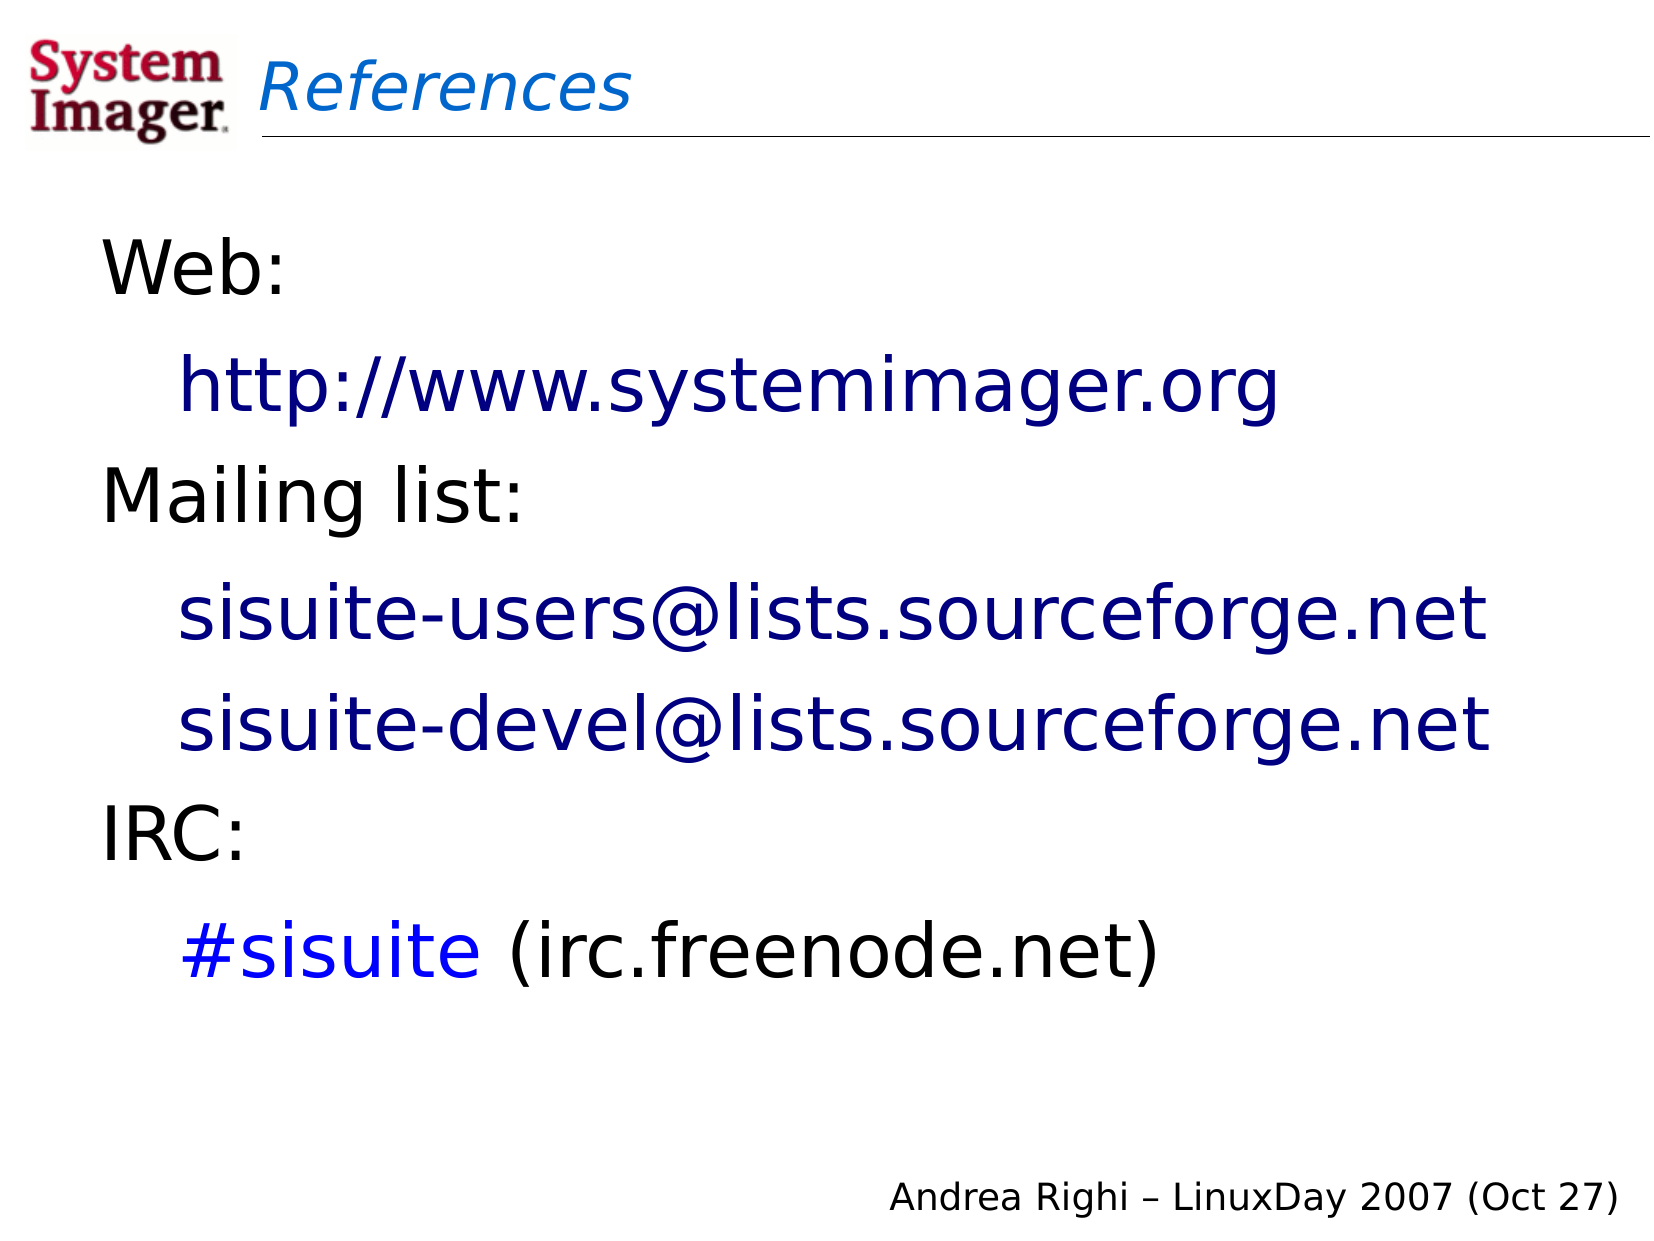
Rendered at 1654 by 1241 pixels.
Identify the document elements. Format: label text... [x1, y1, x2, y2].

picture [25, 34, 237, 151]
title References [258, 47, 1529, 126]
list Web: http://www.systemimager.org Mailing list: sisuite-users@lists.sourceforge.net sisuite-devel@lists.sourceforge.net IRC: #sisuite (irc.freenode.net) [82, 225, 1571, 1095]
